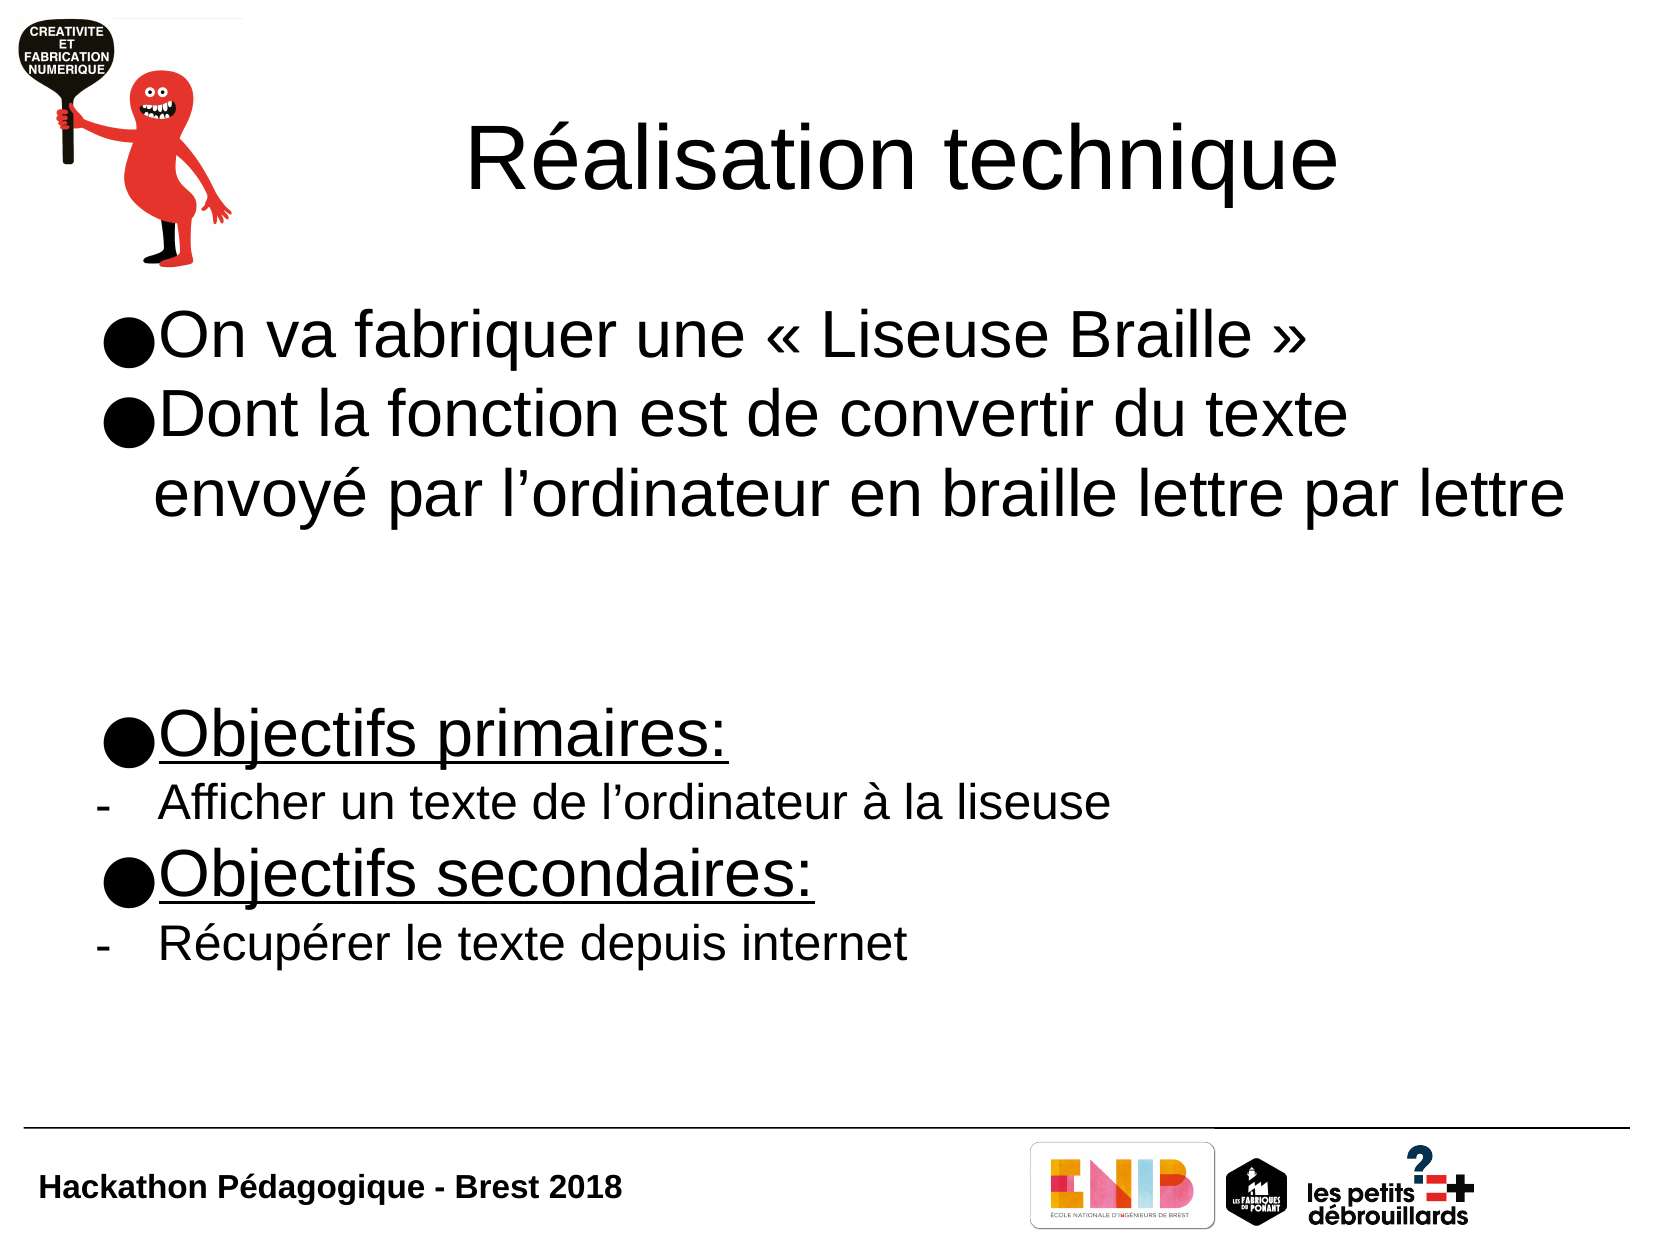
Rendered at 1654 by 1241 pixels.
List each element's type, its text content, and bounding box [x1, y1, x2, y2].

text_box On va fabriquer une « Liseuse Braille » Dont la fonction est de convertir du texte envoyé par l’ordinateur en braille lettre par lettre Objectifs primaires: Afficher un texte de l’ordinateur à la liseuse Objectifs secondaires: Récupérer le texte depuis internet [82, 290, 1571, 1109]
text_box Hackathon Pédagogique - Brest 2018 [23, 1157, 945, 1212]
picture [1015, 1127, 1287, 1241]
picture [1308, 1145, 1474, 1225]
picture [15, 18, 243, 269]
text_box Réalisation technique [236, 49, 1571, 257]
